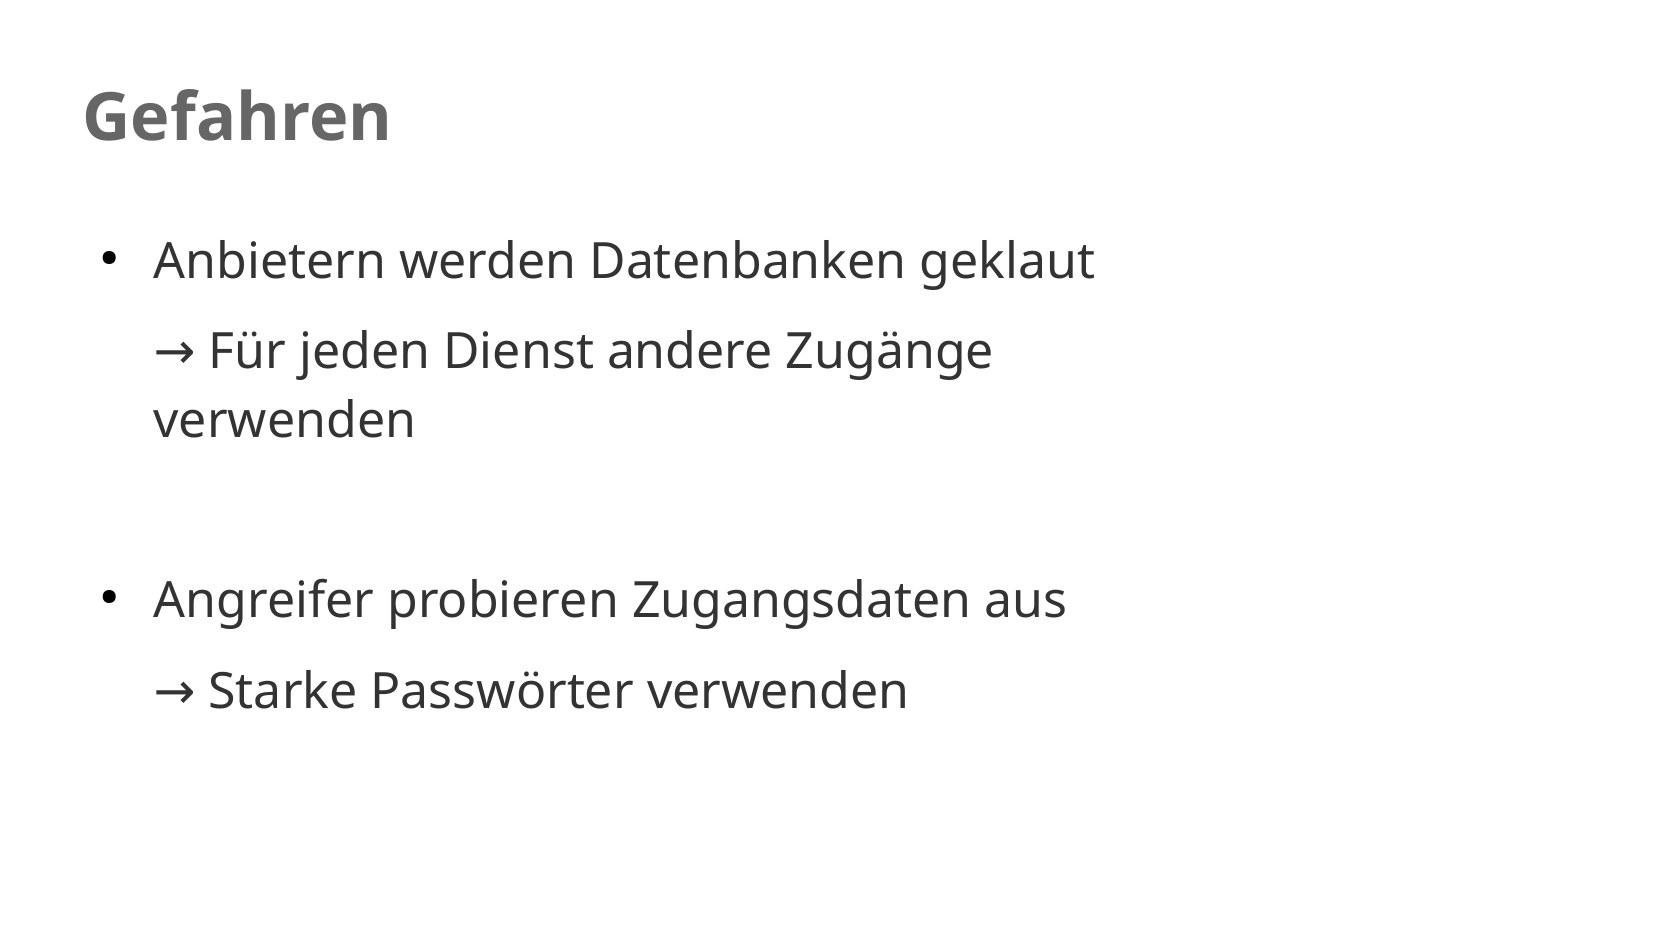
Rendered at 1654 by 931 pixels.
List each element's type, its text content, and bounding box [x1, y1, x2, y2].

list Anbietern werden Datenbanken geklaut → Für jeden Dienst andere Zugänge verwenden Angreifer probieren Zugangsdaten aus → Starke Passwörter verwenden [82, 225, 1126, 758]
title Gefahren [82, 37, 1571, 193]
